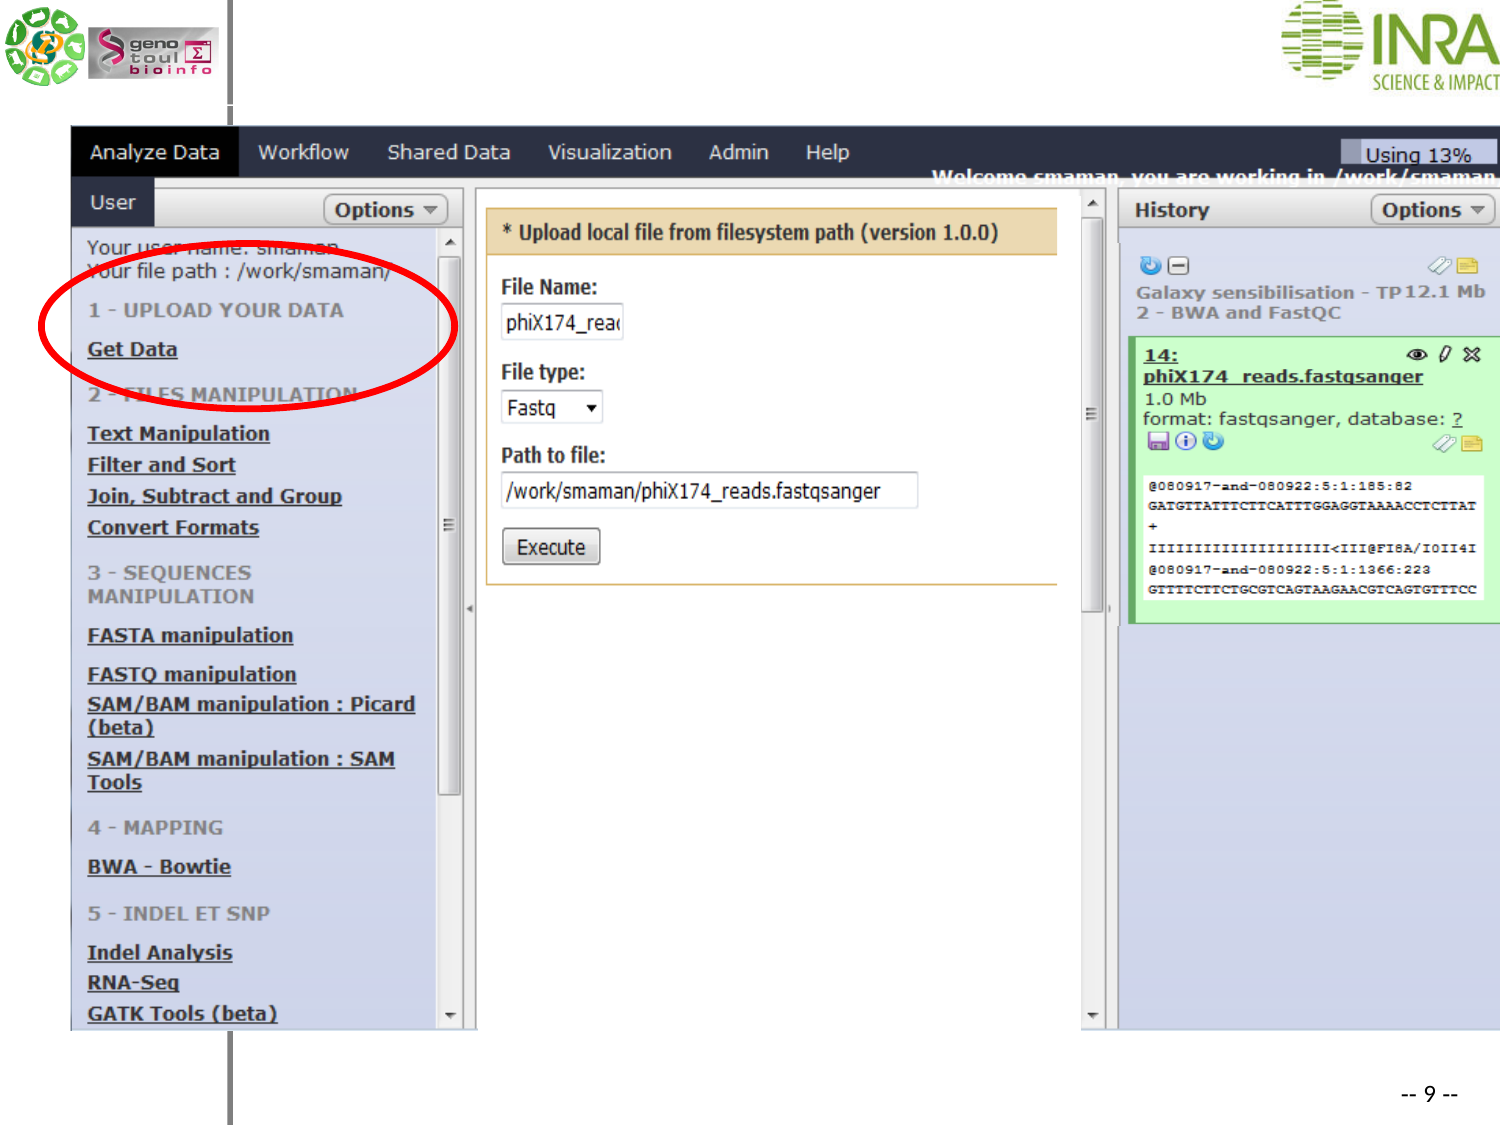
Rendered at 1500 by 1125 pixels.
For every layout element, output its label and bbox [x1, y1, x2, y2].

text_box [478, 196, 1081, 1035]
picture [70, 125, 1500, 1031]
picture [70, 247, 451, 405]
